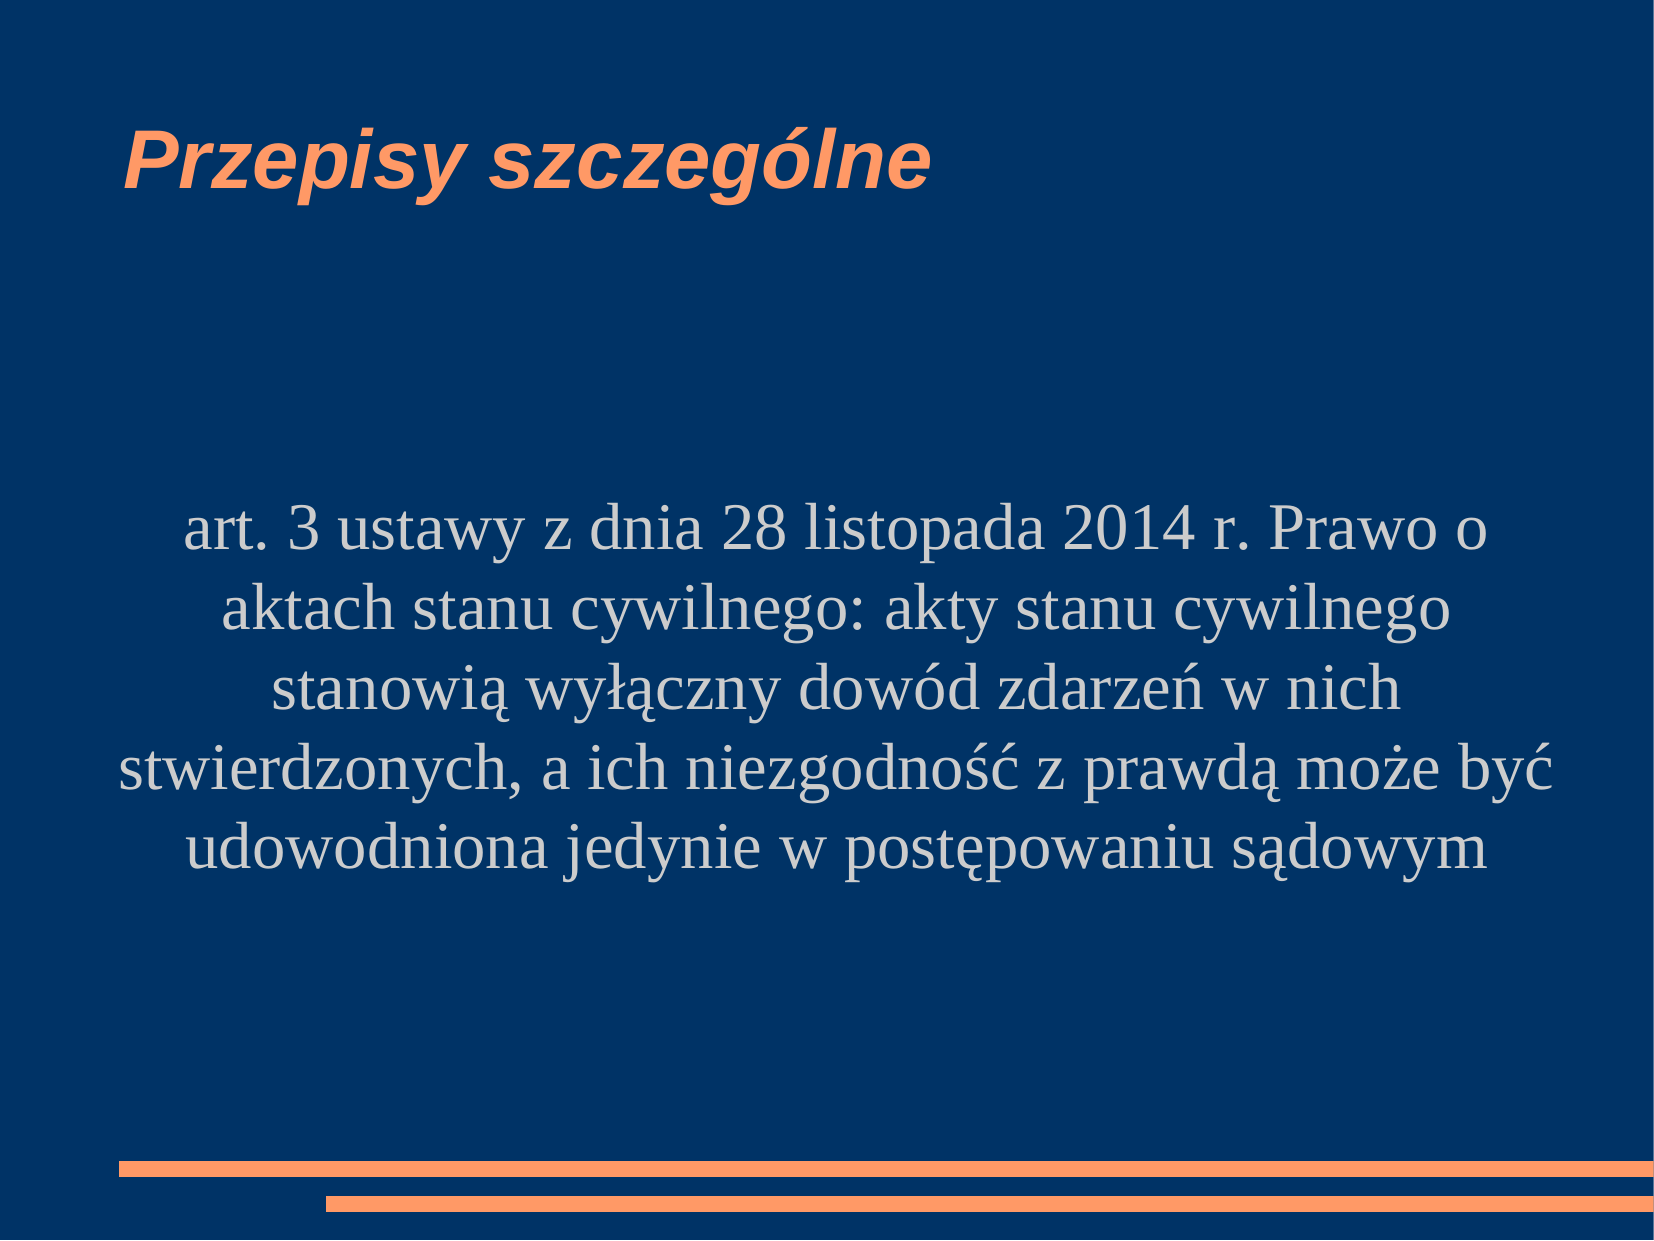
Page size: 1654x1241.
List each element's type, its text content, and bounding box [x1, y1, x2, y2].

title Przepisy szczególne [123, 59, 1536, 252]
subtitle art. 3 ustawy z dnia 28 listopada 2014 r. Prawo o aktach stanu cywilnego: akty stanu cywilnego stanowią wyłączny dowód zdarzeń w nich stwierdzonych, a ich niezgodność z prawdą może być udowodniona jedynie w postępowaniu sądowym [118, 324, 1558, 1120]
